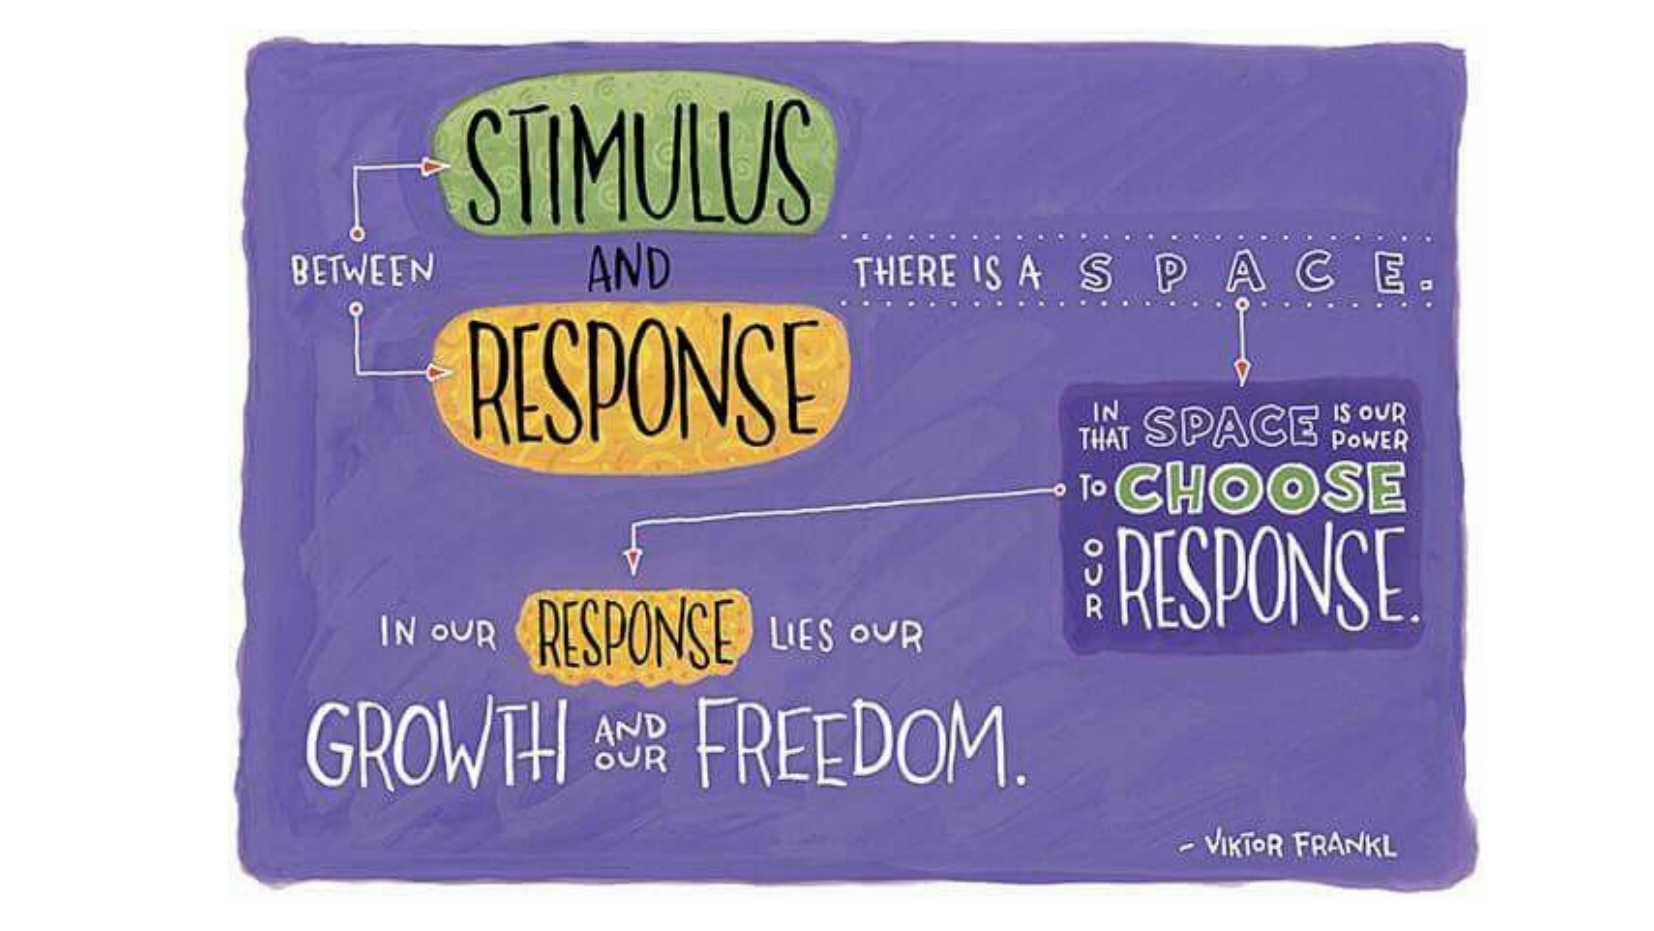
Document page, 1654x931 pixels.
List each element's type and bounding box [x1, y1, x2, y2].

picture [228, 29, 1486, 900]
